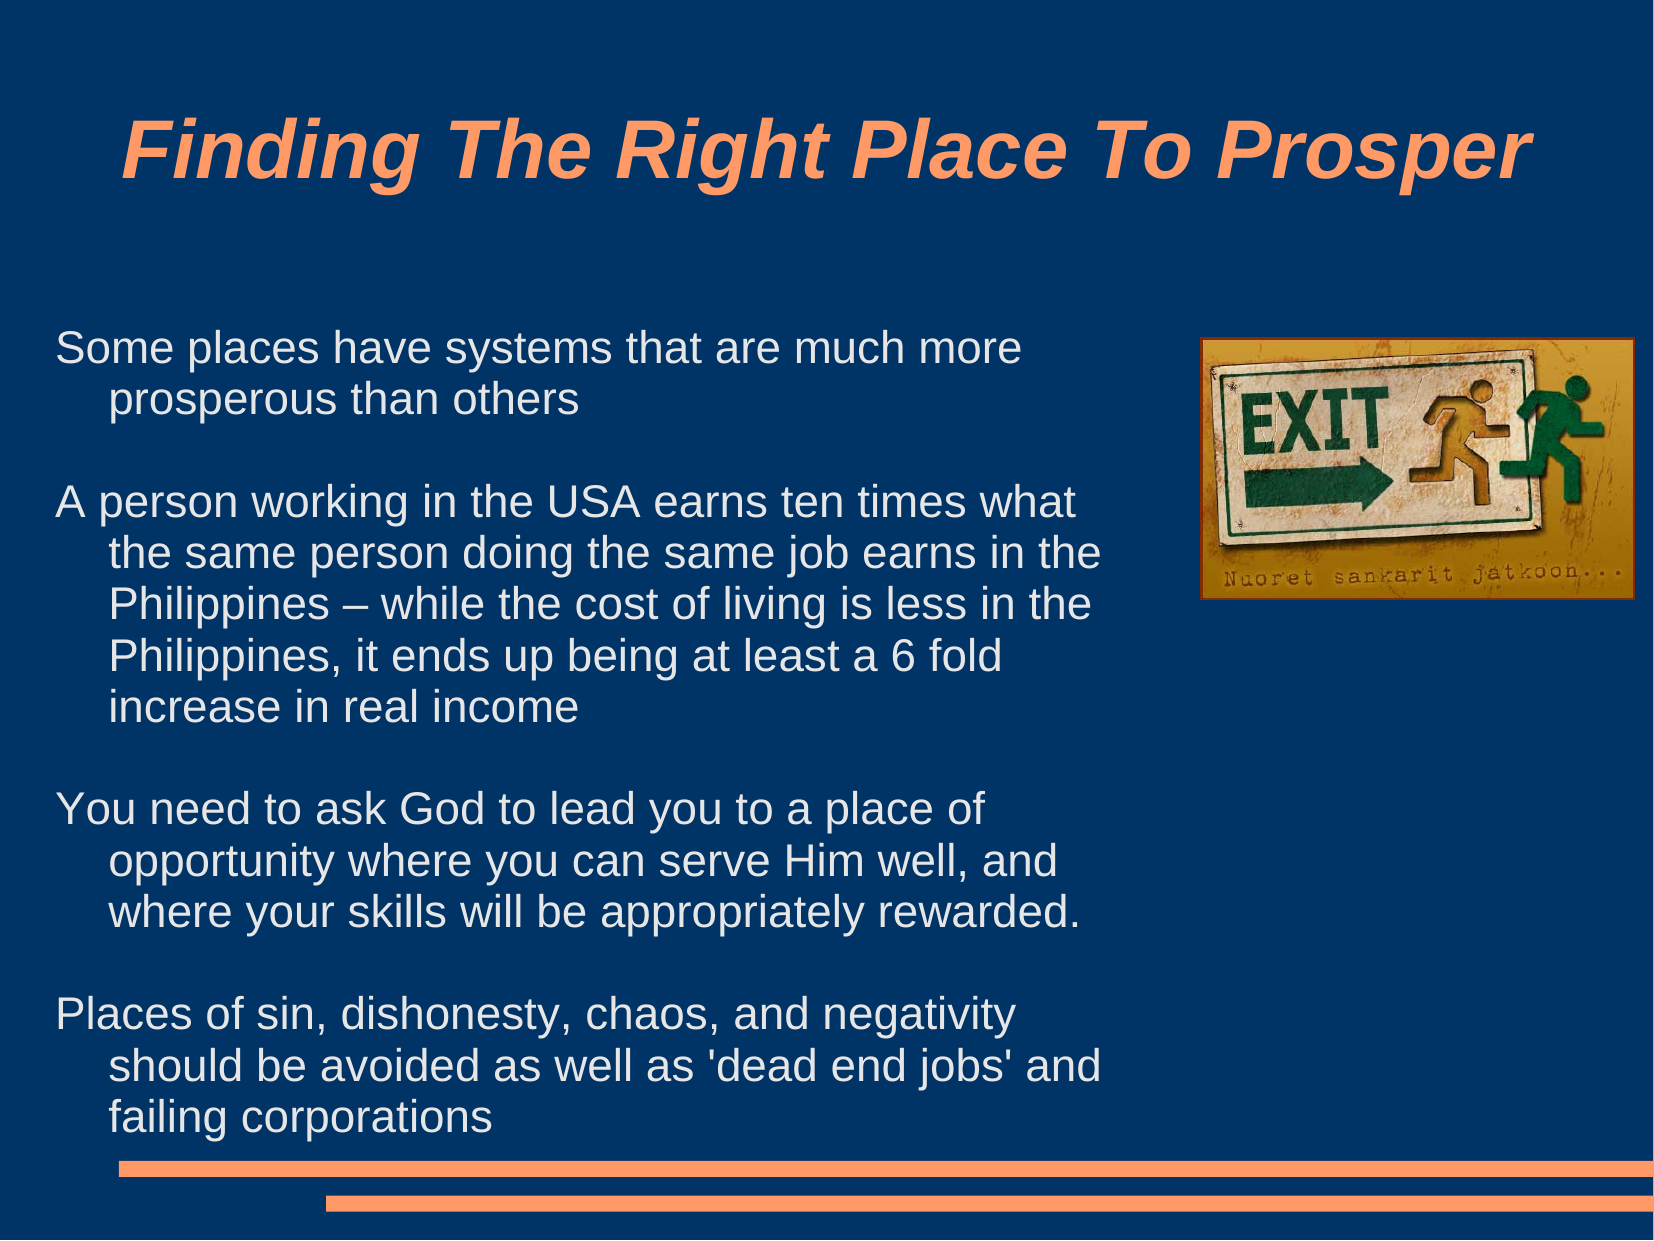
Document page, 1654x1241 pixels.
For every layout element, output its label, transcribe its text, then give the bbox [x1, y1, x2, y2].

list Some places have systems that are much more prosperous than others A person working in the USA earns ten times what the same person doing the same job earns in the Philippines – while the cost of living is less in the Philippines, it ends up being at least a 6 fold increase in real income You need to ask God to lead you to a place of opportunity where you can serve Him well, and where your skills will be appropriately rewarded. Places of sin, dishonesty, chaos, and negativity should be avoided as well as 'dead end jobs' and failing corporations [37, 322, 1126, 1139]
picture [1200, 337, 1635, 601]
title Finding The Right Place To Prosper [121, 46, 1534, 254]
